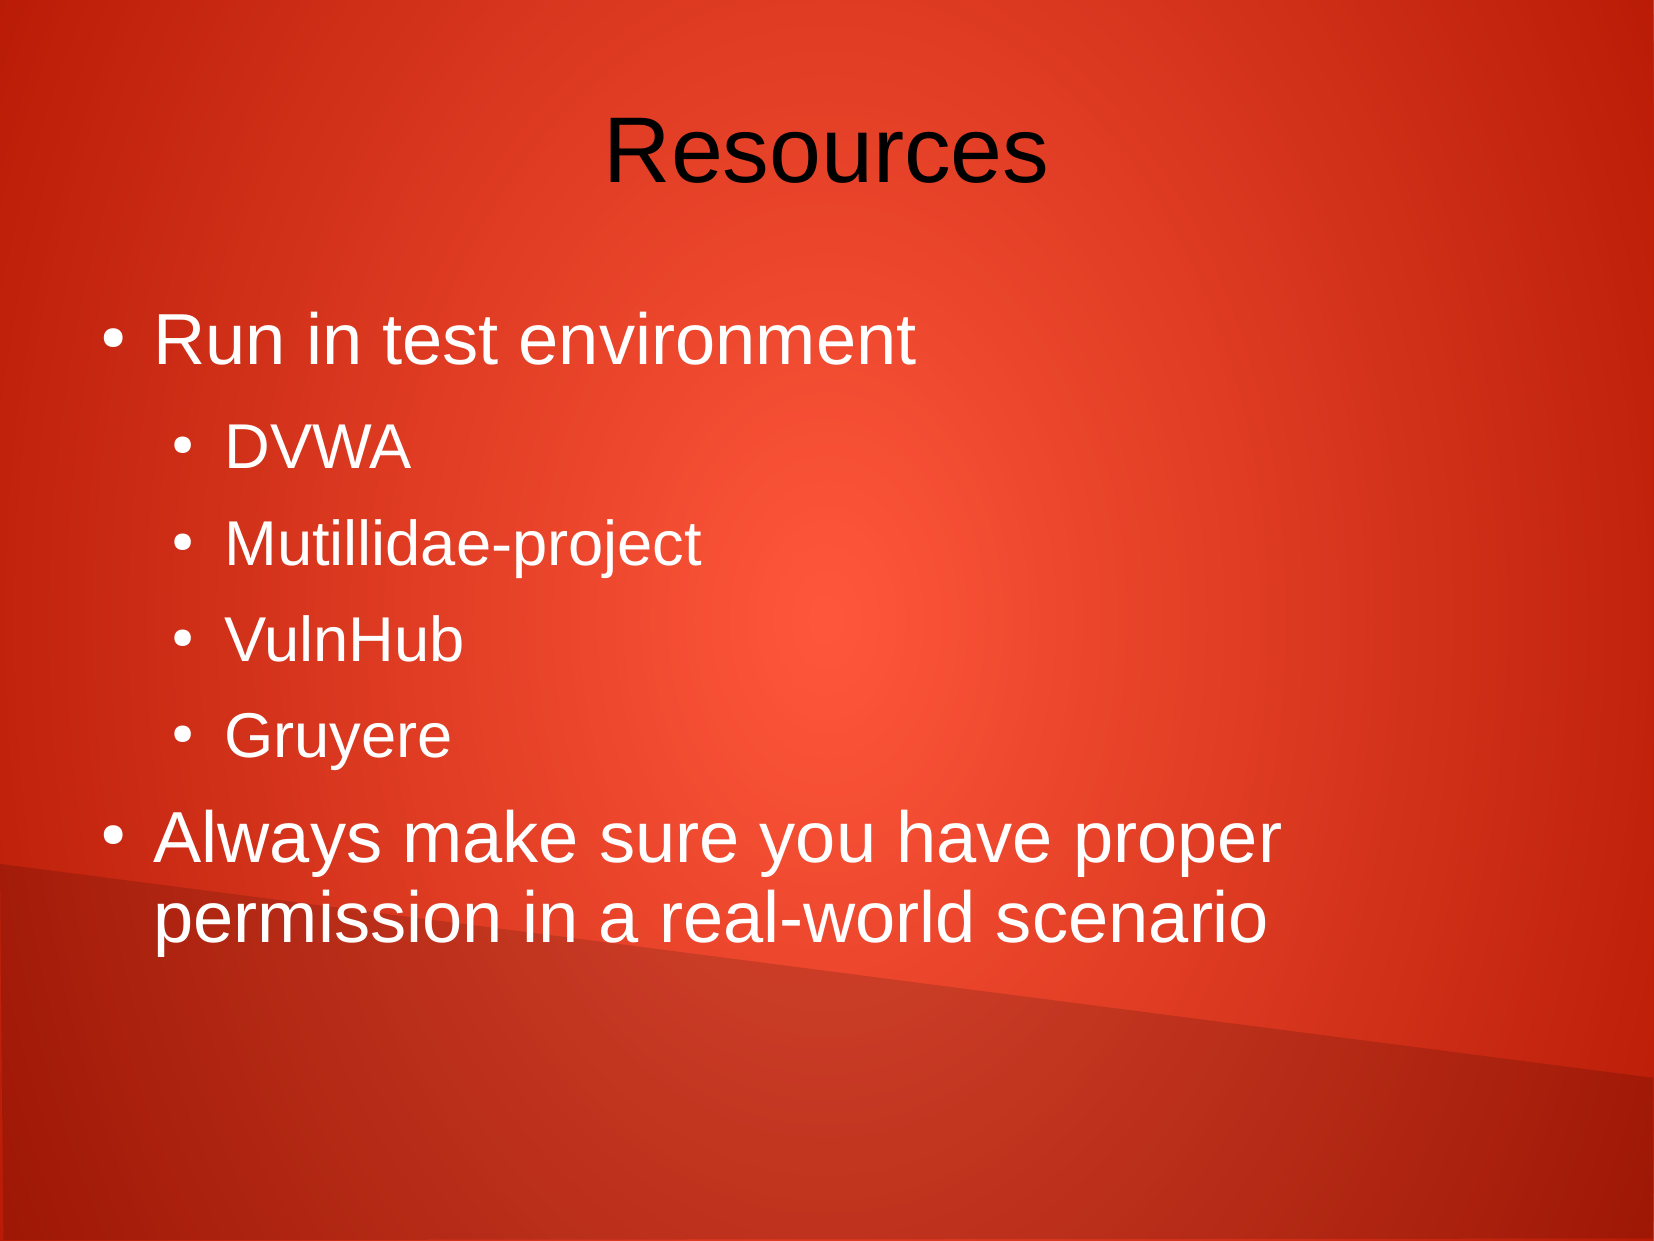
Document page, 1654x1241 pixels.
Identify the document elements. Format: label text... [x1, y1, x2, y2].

list Run in test environment DVWA Mutillidae-project VulnHub Gruyere Always make sure you have proper permission in a real-world scenario [82, 299, 1571, 1019]
title Resources [82, 47, 1571, 252]
